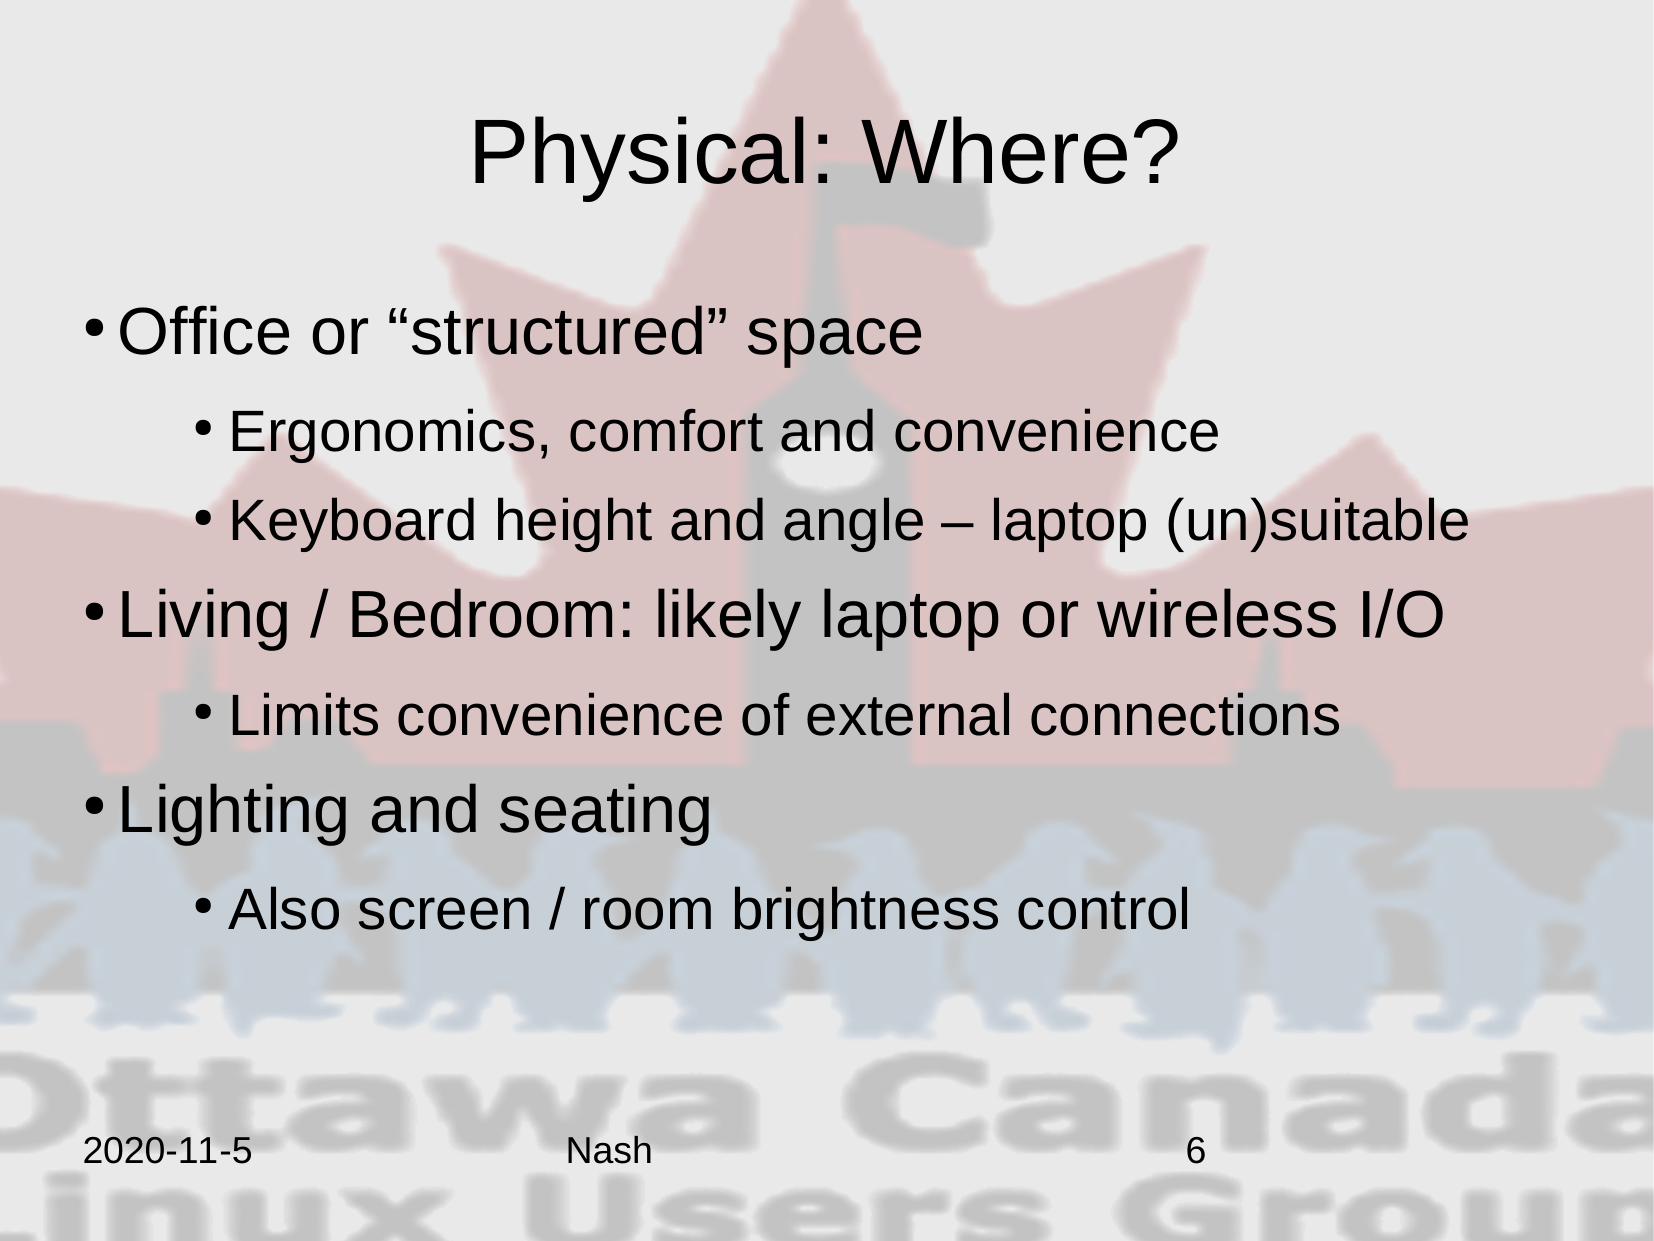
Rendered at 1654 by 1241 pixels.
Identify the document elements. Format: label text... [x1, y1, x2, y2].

picture [0, 0, 1654, 1241]
list Office or “structured” space Ergonomics, comfort and convenience Keyboard height and angle – laptop (un)suitable Living / Bedroom: likely laptop or wireless I/O Limits convenience of external connections Lighting and seating Also screen / room brightness control [82, 290, 1570, 1009]
title Physical: Where? [82, 49, 1570, 256]
